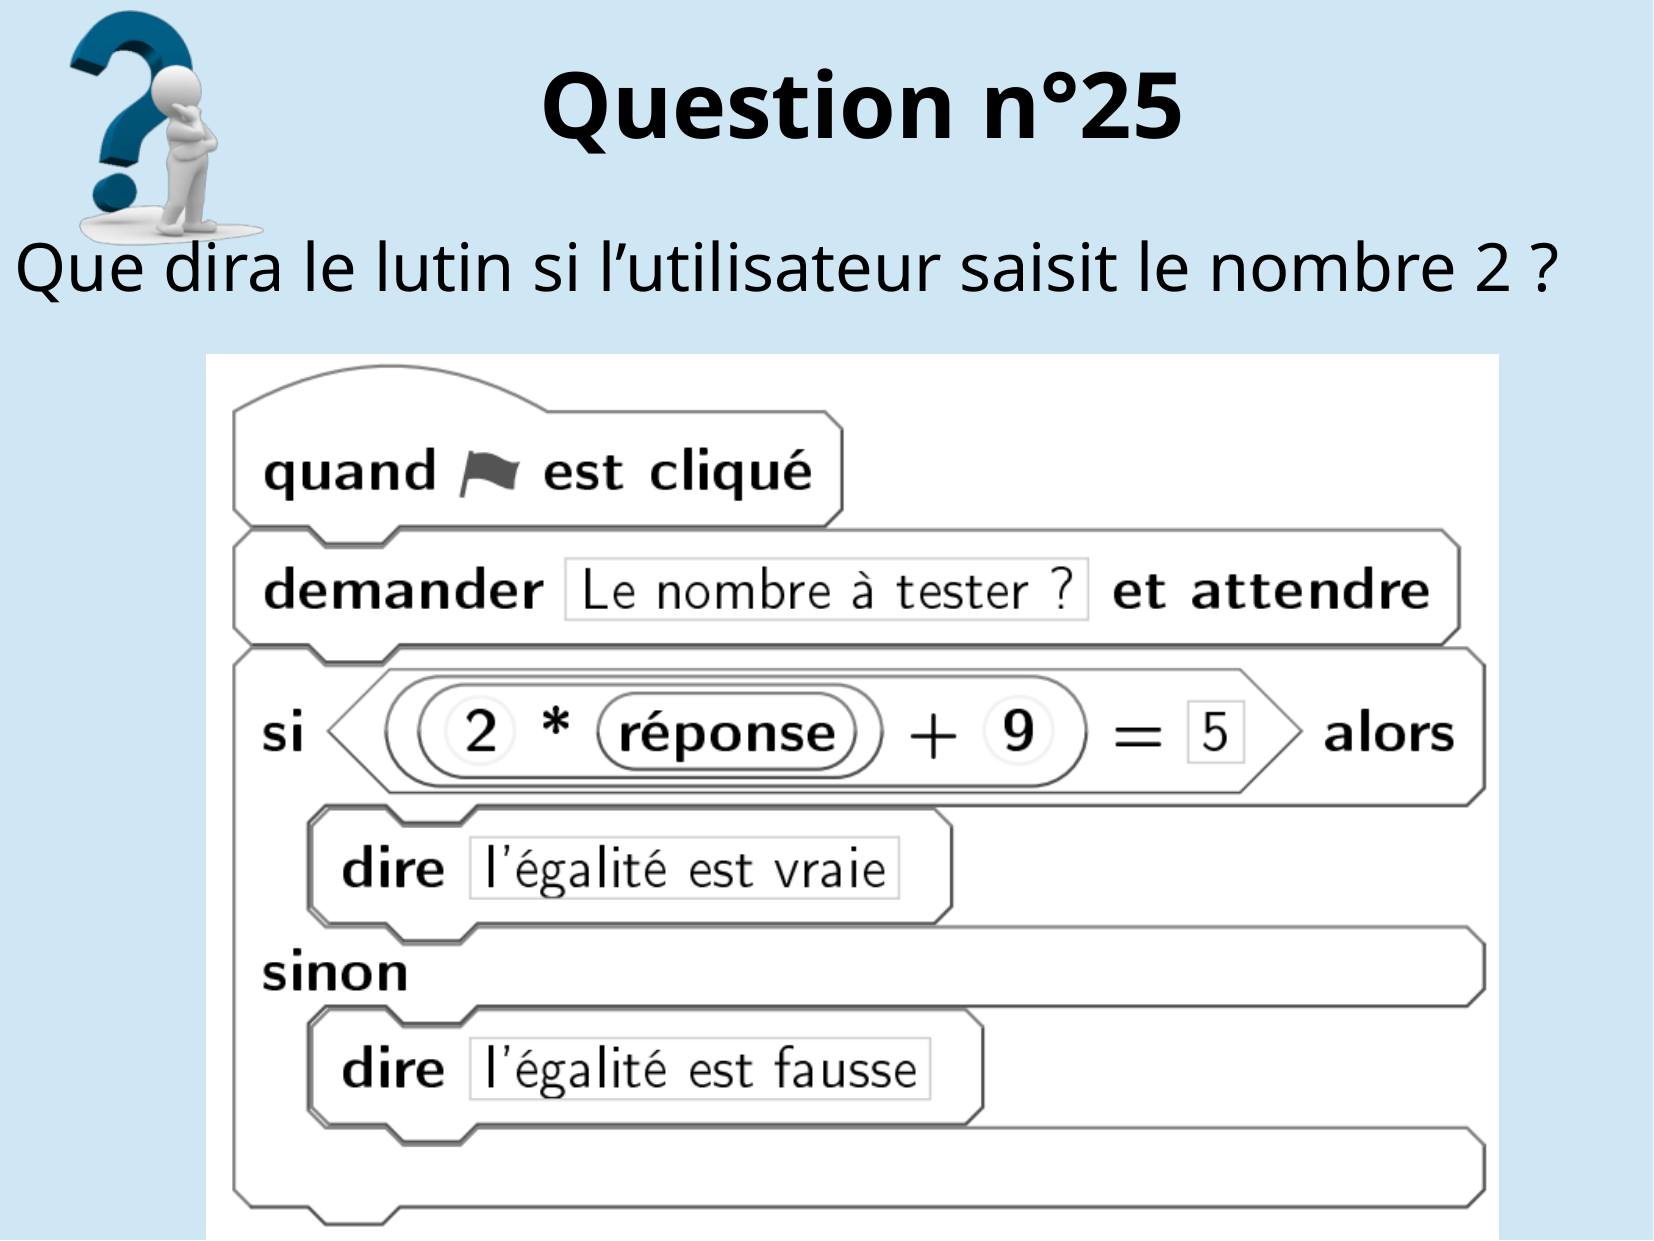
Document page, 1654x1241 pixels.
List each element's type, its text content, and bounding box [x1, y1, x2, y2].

title Question n°25 [266, 0, 1607, 208]
picture [59, 0, 266, 212]
text_box Que dira le lutin si l’utilisateur saisit le nombre 2 ? [0, 212, 1654, 325]
picture [206, 354, 1499, 1241]
